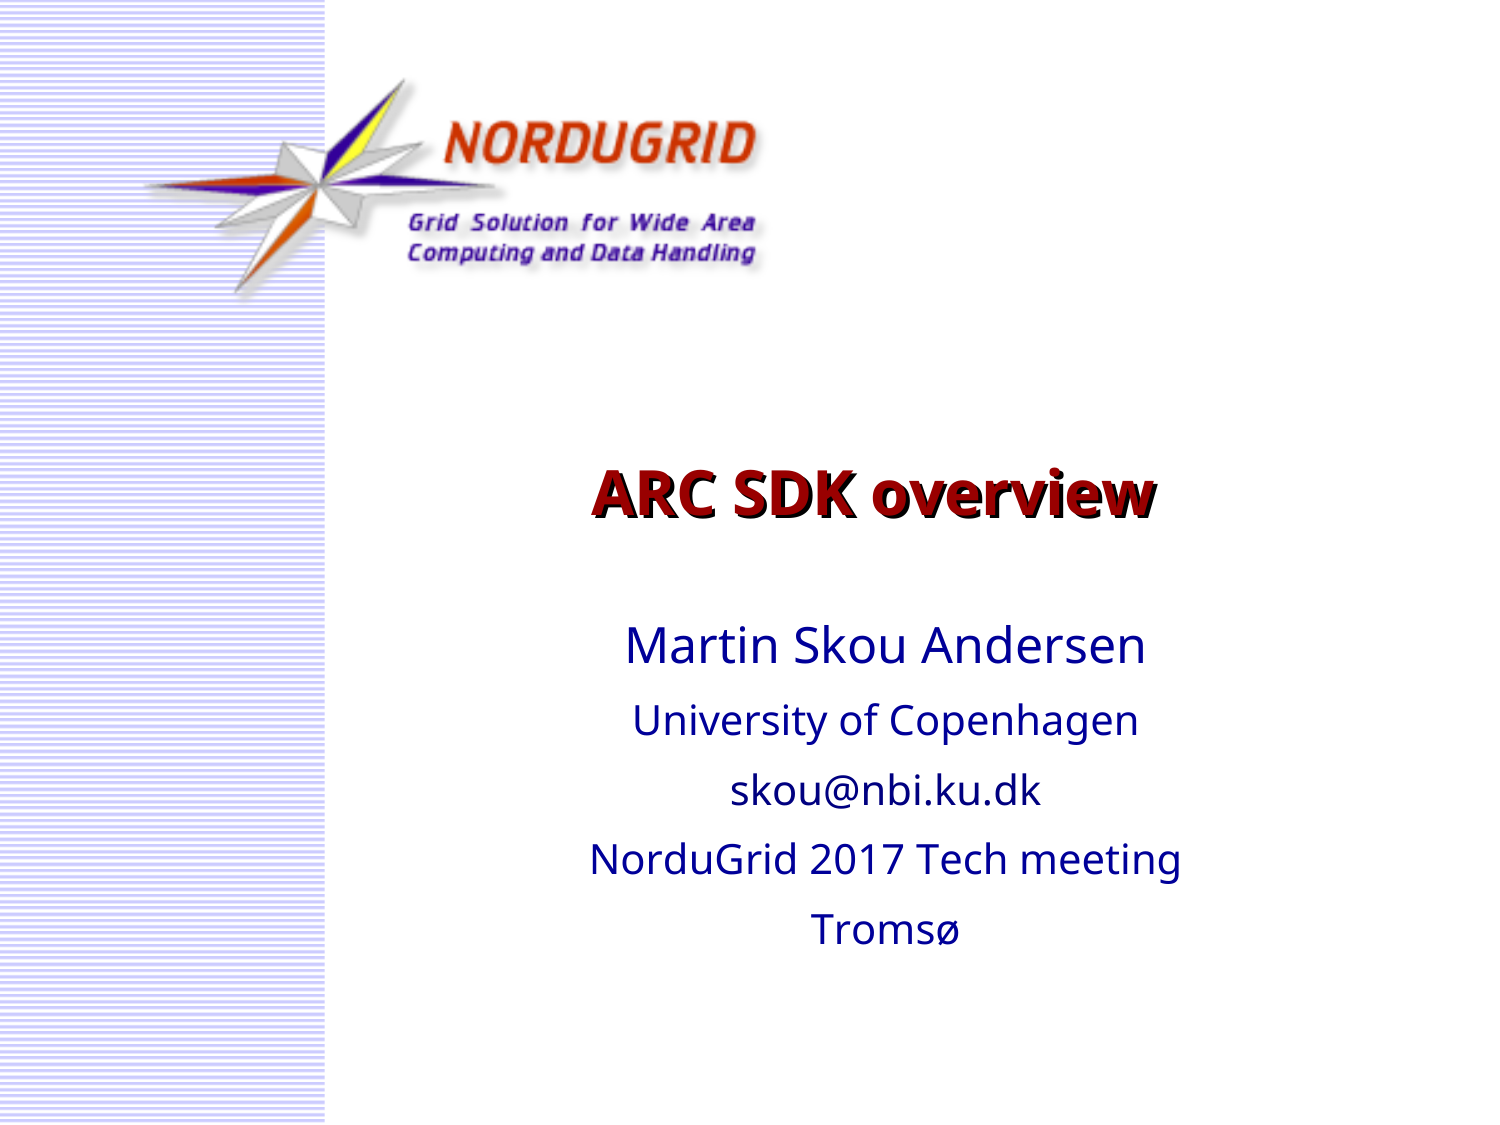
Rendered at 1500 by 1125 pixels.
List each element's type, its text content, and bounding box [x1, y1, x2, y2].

title ARC SDK overview [360, 349, 1388, 591]
picture [0, 0, 774, 1125]
subtitle Martin Skou Andersen University of Copenhagen skou@nbi.ku.dk NorduGrid 2017 Tech meeting Tromsø [472, 636, 1300, 931]
